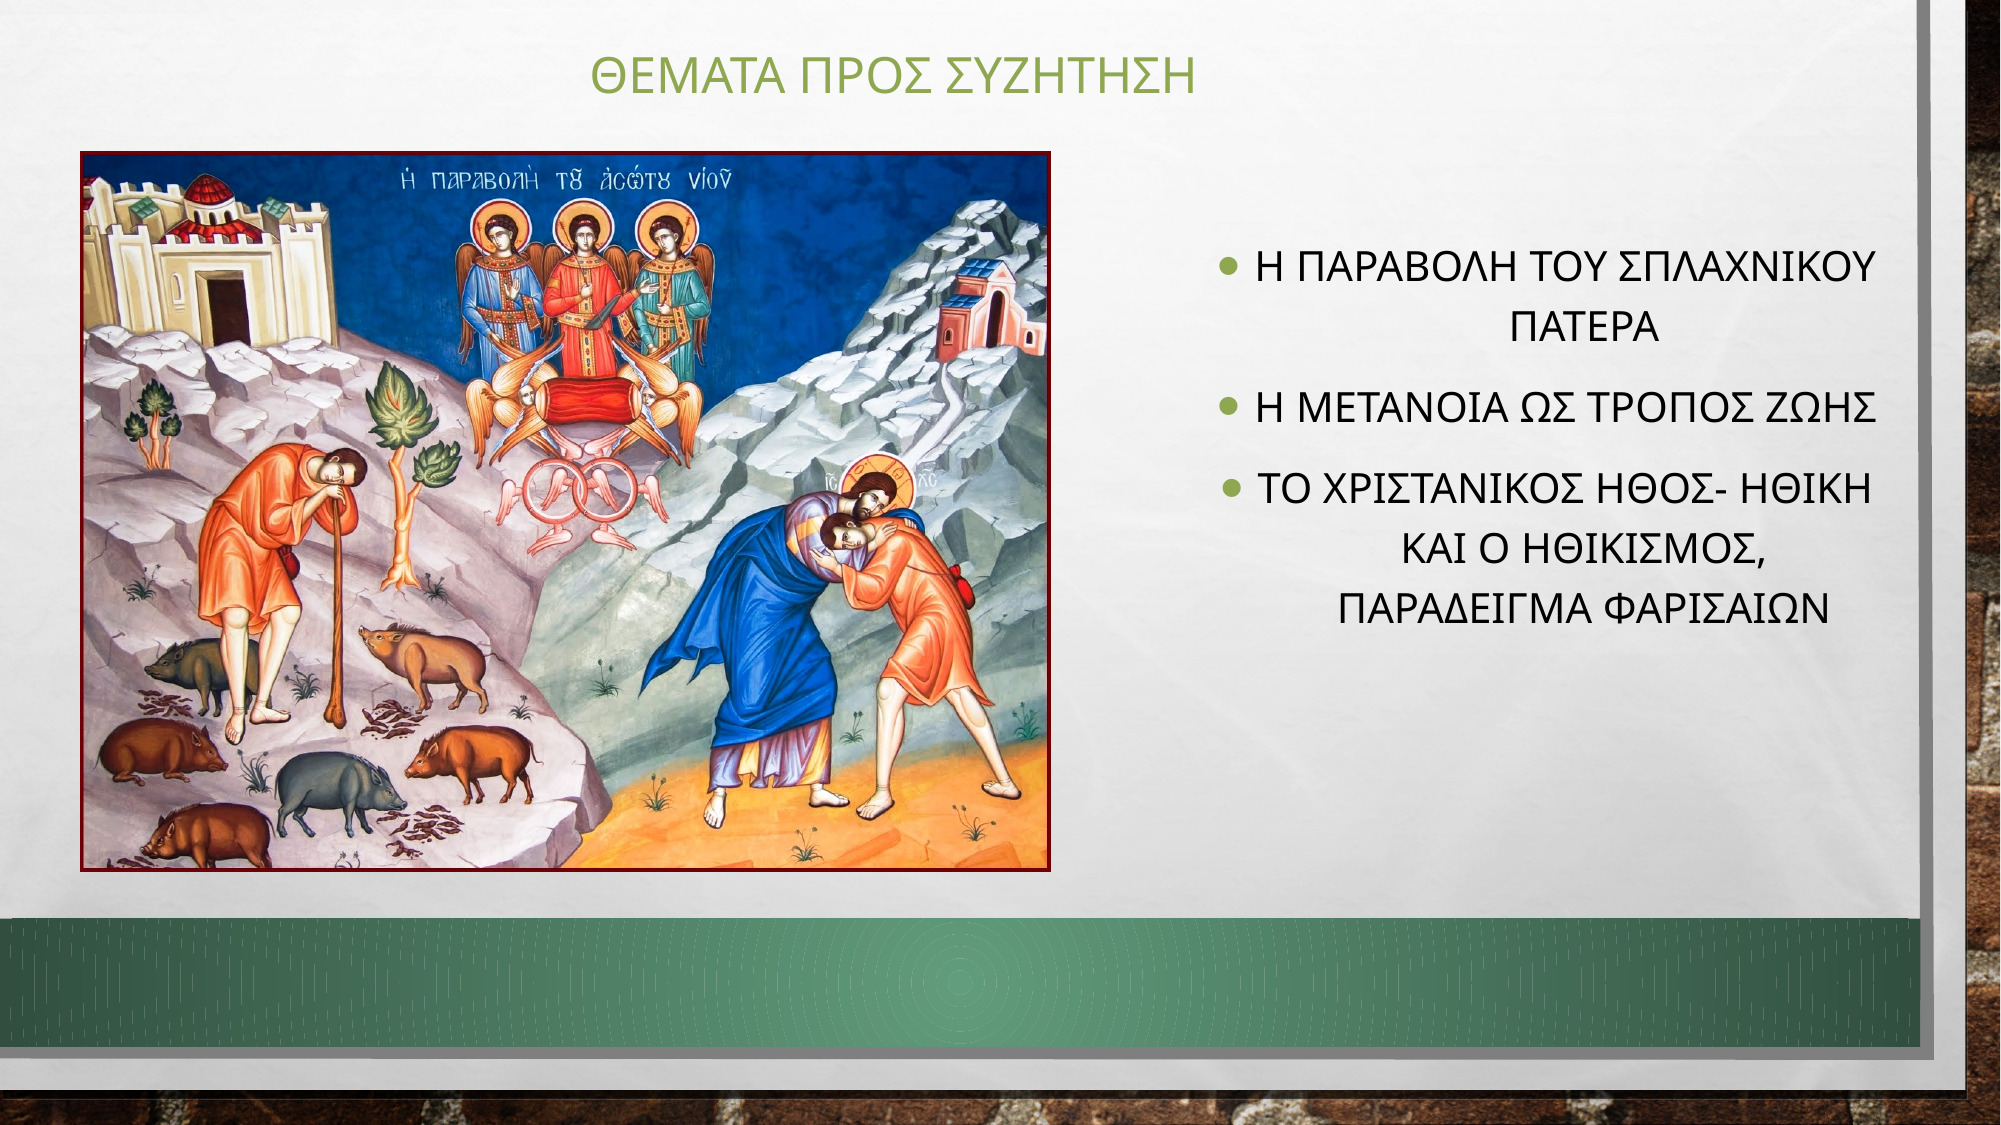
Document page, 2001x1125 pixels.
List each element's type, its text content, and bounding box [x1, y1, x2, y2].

picture [80, 151, 1051, 872]
title Θεματα προς συζητηση [40, 36, 1747, 119]
list Η ΠΑΡΑΒΟΛΗ ΤΟΥ ΣΠΛΑΧΝΙΚΟΥ ΠΑΤΕΡΑ Η ΜΕΤΑΝΟΙΑ ΩΣ ΤΡΟΠΟΣ ΖΩΗΣ ΤΟ ΧΡΙΣΤΑΝΙΚΟΣ ΗΘΟς- ΗΘΙΚΗ ΚΑΙ Ο ΗΘΙΚΙΣΜΟΣ, ΠΑΡΑΔΕΙΓΜΑ ΦΑΡΙΣΑΙΩΝ [1195, 118, 1898, 906]
